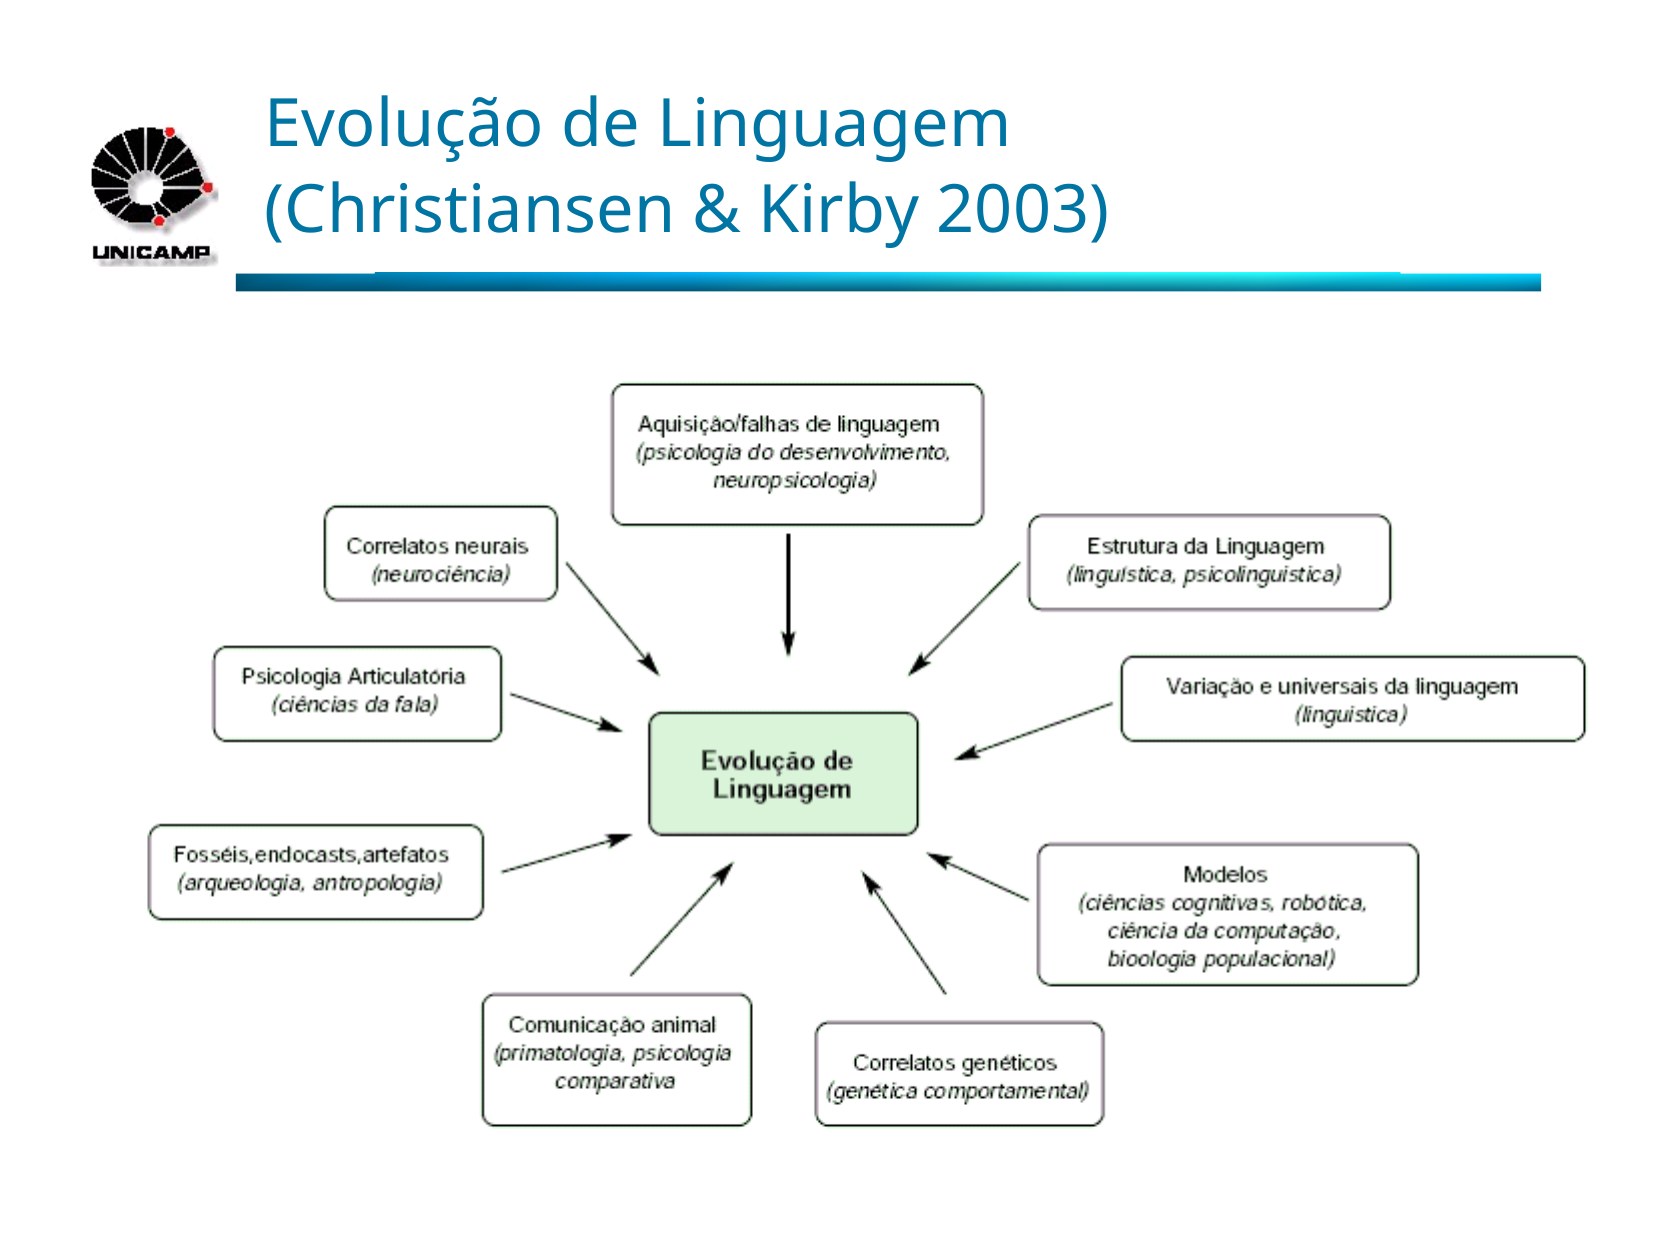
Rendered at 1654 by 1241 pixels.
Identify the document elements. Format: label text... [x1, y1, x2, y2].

title Evolução de Linguagem (Christiansen & Kirby 2003) [264, 42, 1534, 250]
picture [125, 272, 1654, 295]
picture [88, 354, 1628, 1163]
